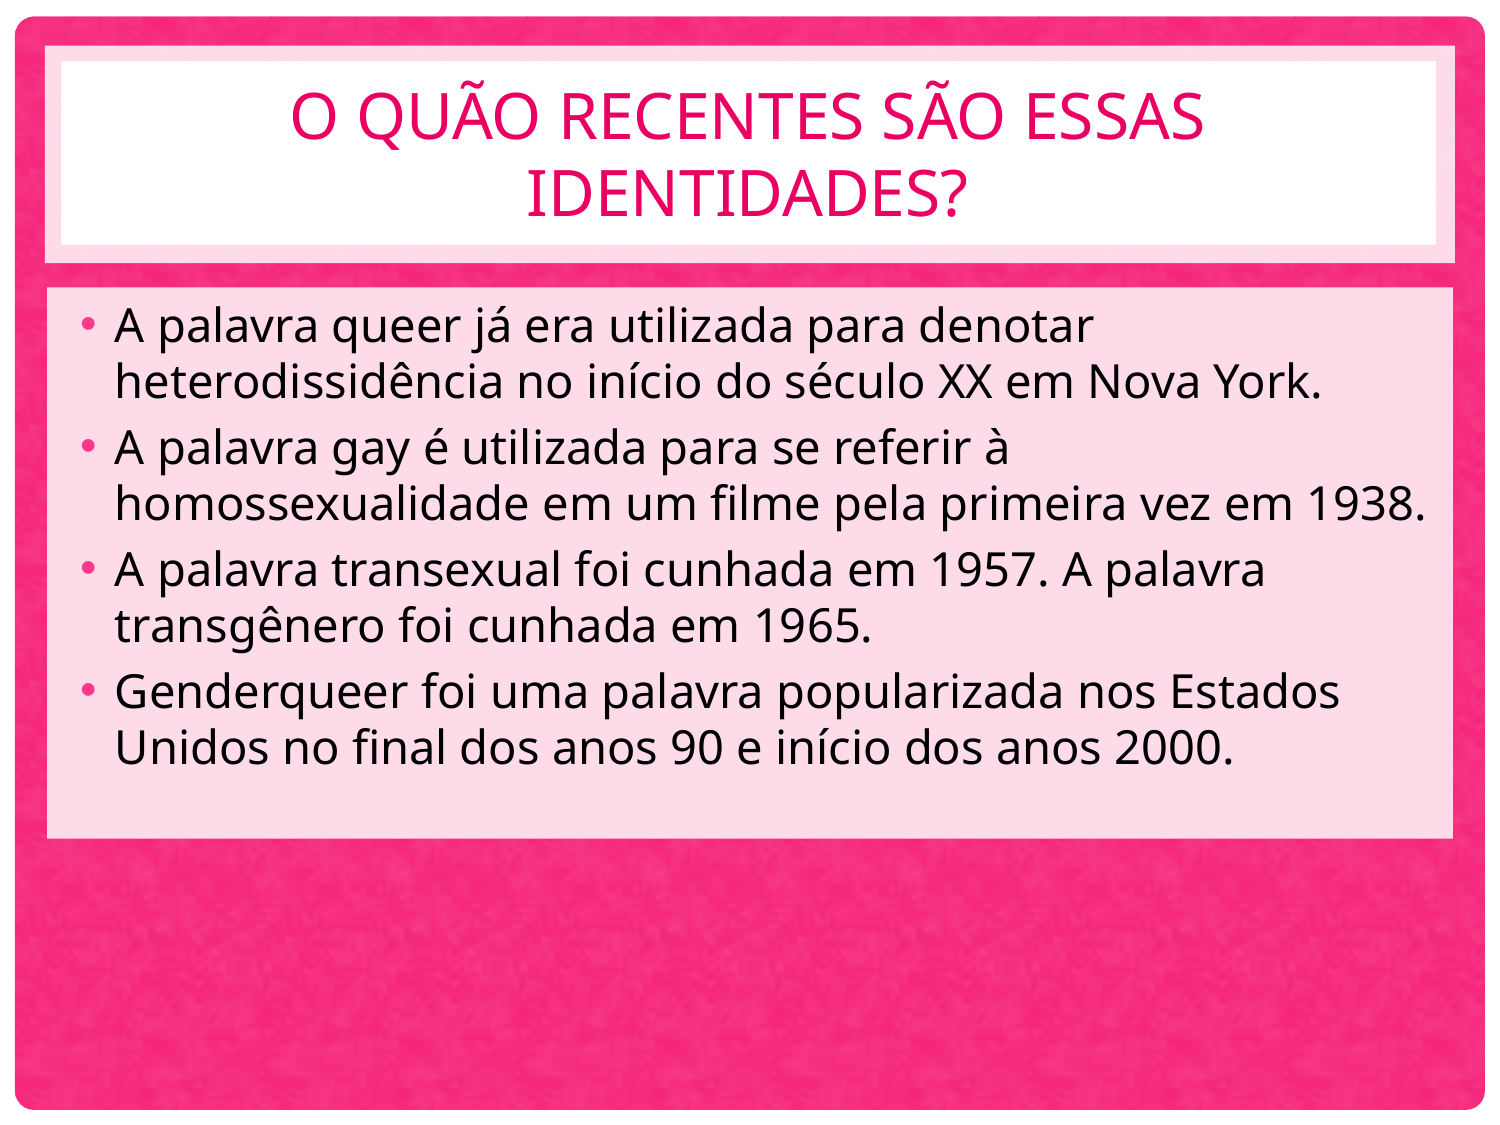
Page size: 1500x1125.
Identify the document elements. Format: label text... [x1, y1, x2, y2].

list A palavra queer já era utilizada para denotar heterodissidência no início do século XX em Nova York. A palavra gay é utilizada para se referir à homossexualidade em um filme pela primeira vez em 1938. A palavra transexual foi cunhada em 1957. A palavra transgênero foi cunhada em 1965. Genderqueer foi uma palavra popularizada nos Estados Unidos no final dos anos 90 e início dos anos 2000. [47, 287, 1453, 839]
picture [14, 16, 1485, 1110]
title O quão recentes são essas identidades? [69, 66, 1425, 238]
